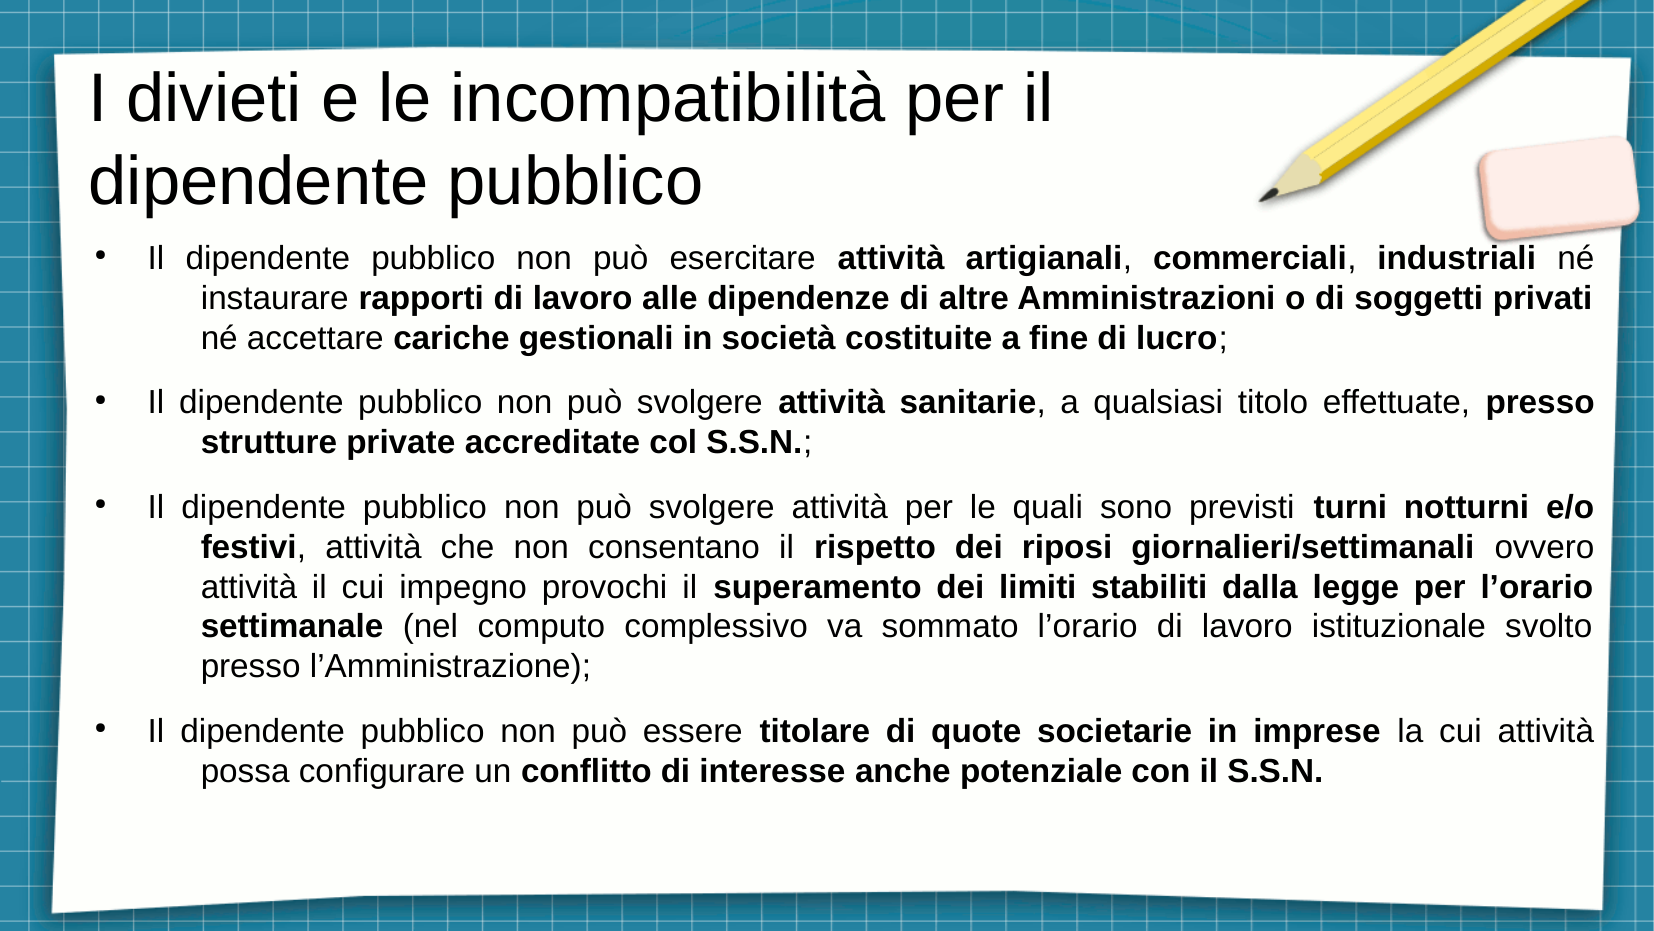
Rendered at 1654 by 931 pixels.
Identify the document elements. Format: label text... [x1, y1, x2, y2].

list Il dipendente pubblico non può esercitare attività artigianali, commerciali, industriali né instaurare rapporti di lavoro alle dipendenze di altre Amministrazioni o di soggetti privati né accettare cariche gestionali in società costituite a fine di lucro; Il dipendente pubblico non può svolgere attività sanitarie, a qualsiasi titolo effettuate, presso strutture private accreditate col S.S.N.; Il dipendente pubblico non può svolgere attività per le quali sono previsti turni notturni e/o festivi, attività che non consentano il rispetto dei riposi giornalieri/settimanali ovvero attività il cui impegno provochi il superamento dei limiti stabiliti dalla legge per l’orario settimanale (nel computo complessivo va sommato l’orario di lavoro istituzionale svolto presso l’Amministrazione); Il dipendente pubblico non può essere titolare di quote societarie in imprese la cui attività possa configurare un conflitto di interesse anche potenziale con il S.S.N. [59, 236, 1595, 857]
title I divieti e le incompatibilità per il dipendente pubblico [88, 53, 1329, 207]
